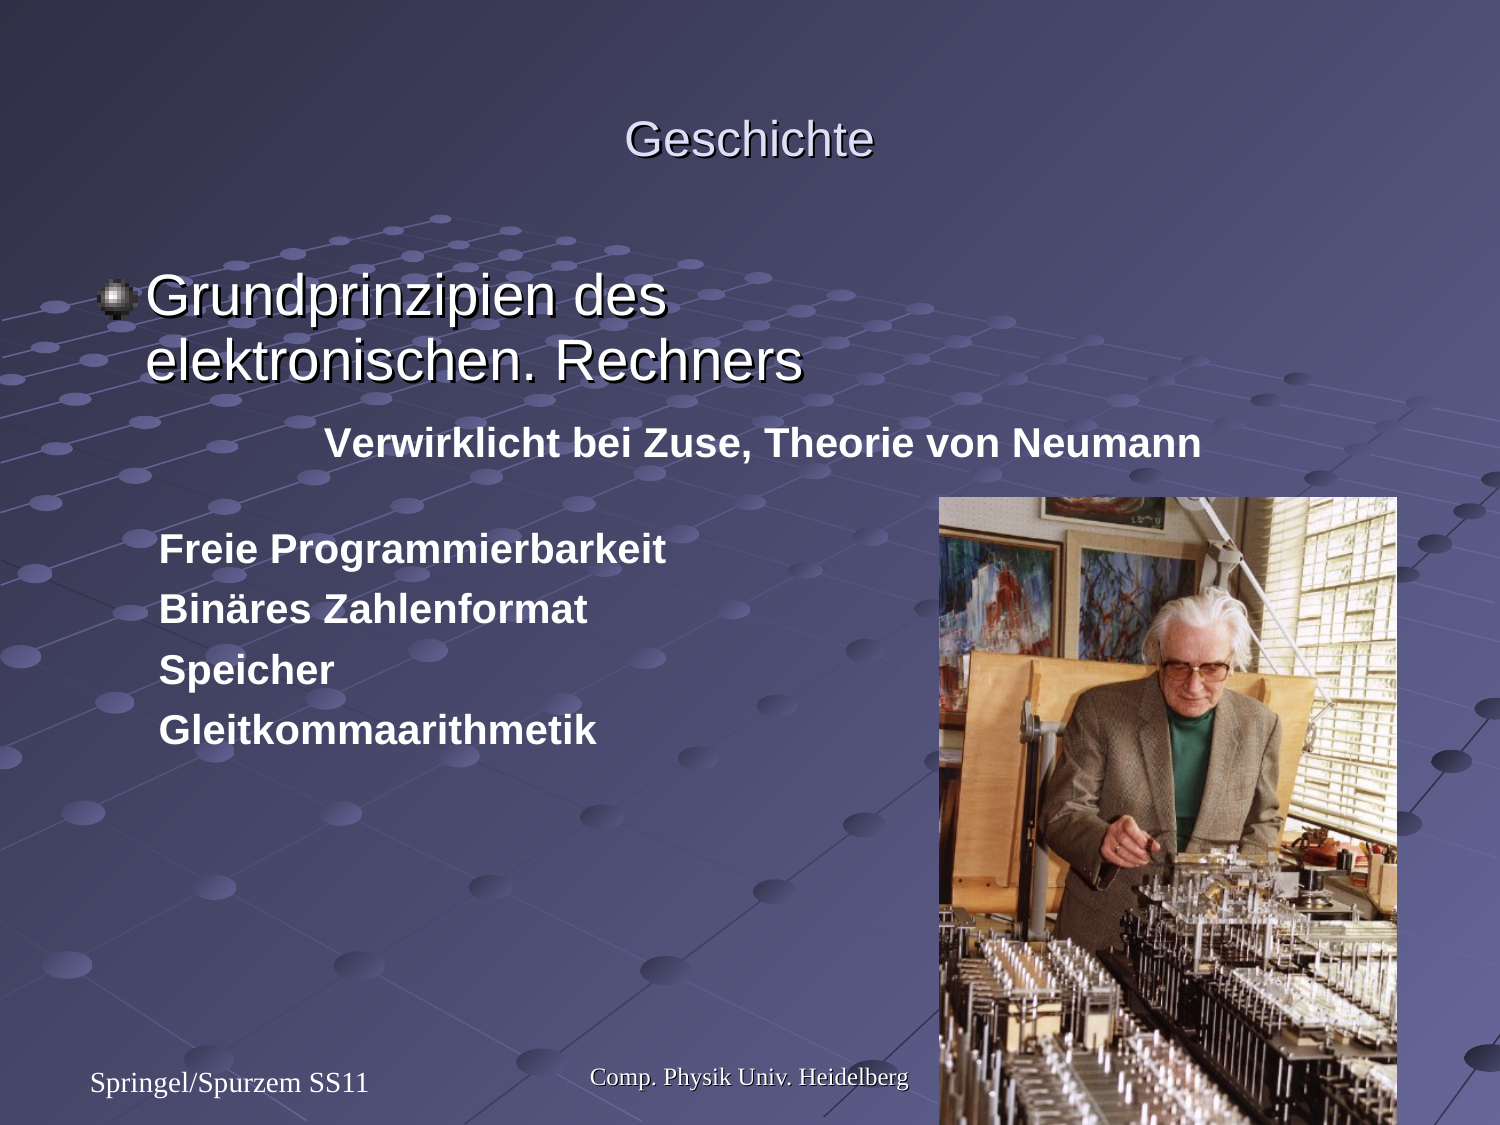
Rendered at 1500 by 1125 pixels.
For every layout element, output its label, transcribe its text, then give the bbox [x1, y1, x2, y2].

picture [939, 497, 1397, 1125]
title Geschichte [75, 45, 1426, 233]
list Grundprinzipien des elektronischen. Rechners [74, 255, 975, 1007]
text_box Verwirklicht bei Zuse, Theorie von Neumann [309, 408, 1218, 474]
text_box Freie Programmierbarkeit Binäres Zahlenformat Speicher Gleitkommaarithmetik [143, 514, 682, 761]
